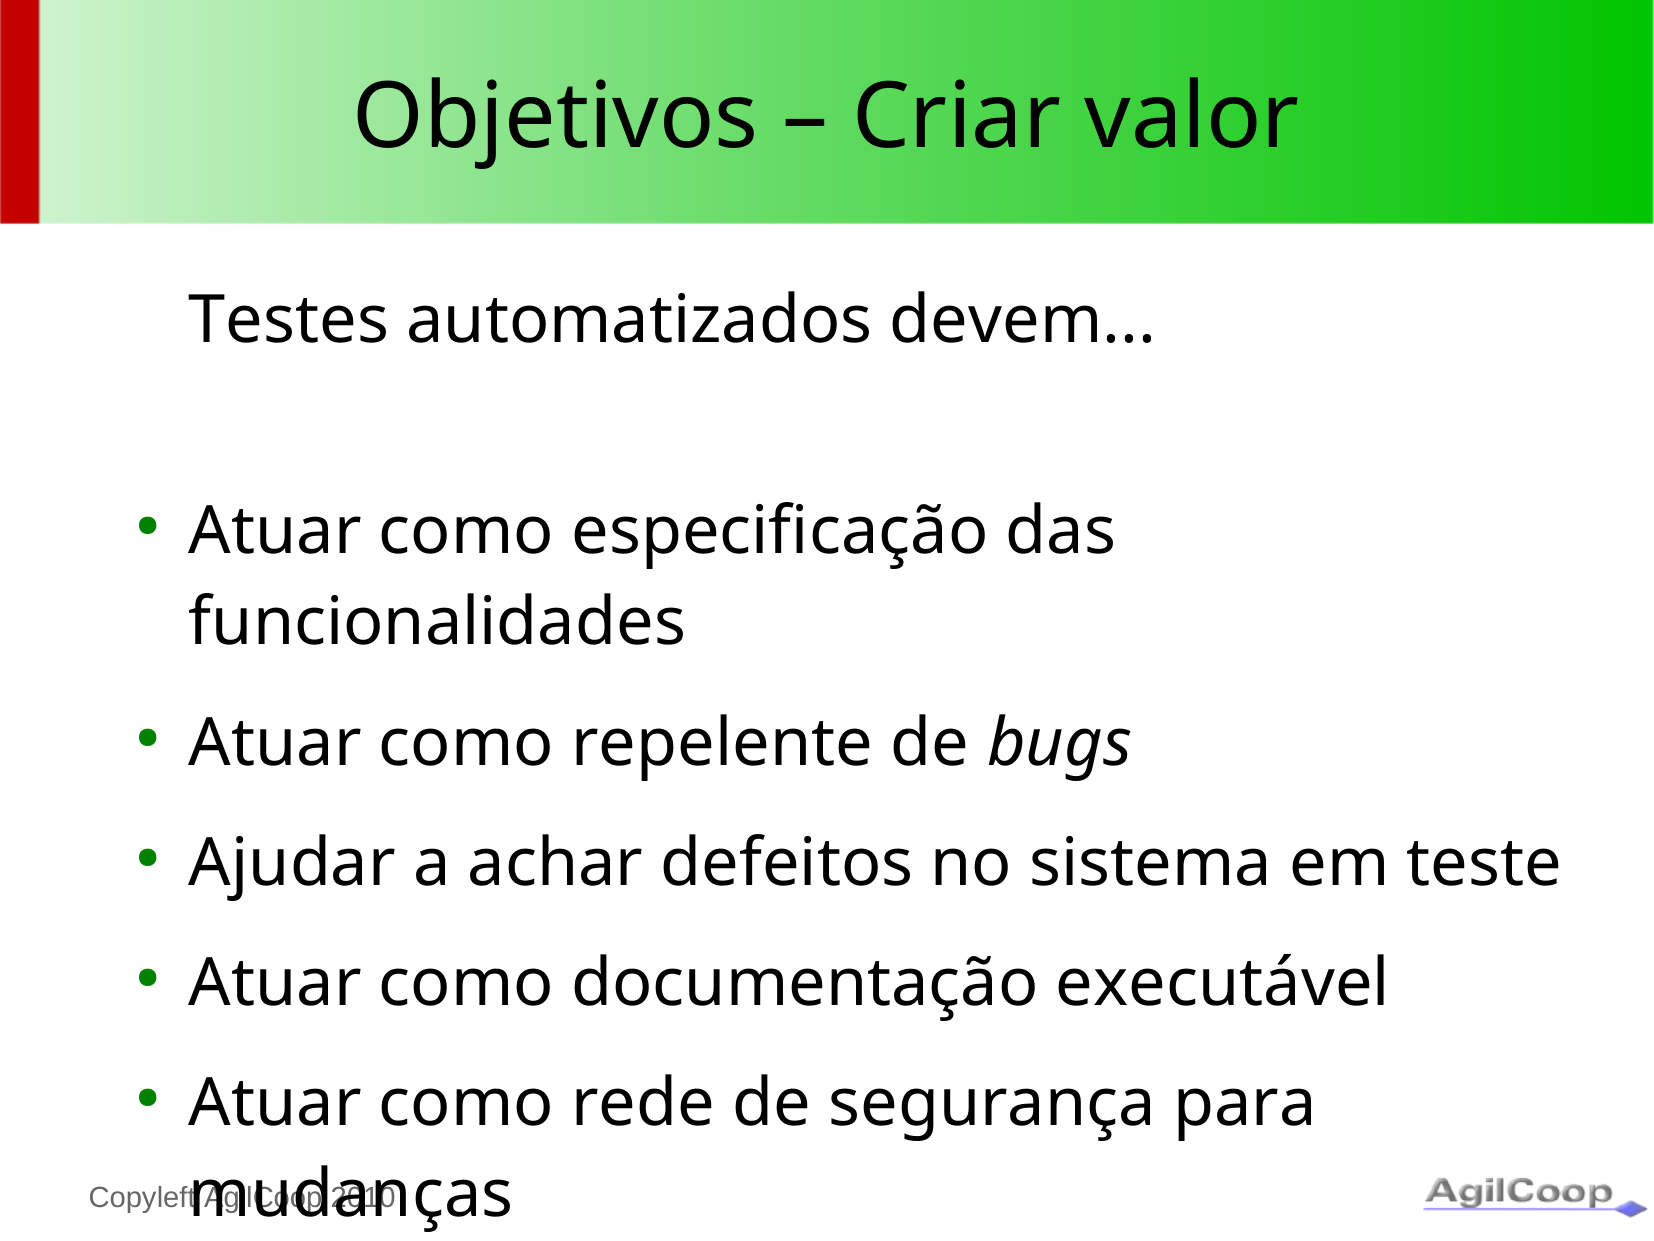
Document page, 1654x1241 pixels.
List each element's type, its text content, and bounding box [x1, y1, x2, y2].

title Objetivos – Criar valor [82, 8, 1571, 216]
picture [0, 0, 1654, 1241]
list Testes automatizados devem... Atuar como especificação das funcionalidades Atuar como repelente de bugs Ajudar a achar defeitos no sistema em teste Atuar como documentação executável Atuar como rede de segurança para mudanças Não fazer mal ao sistema em teste [118, 271, 1607, 1123]
